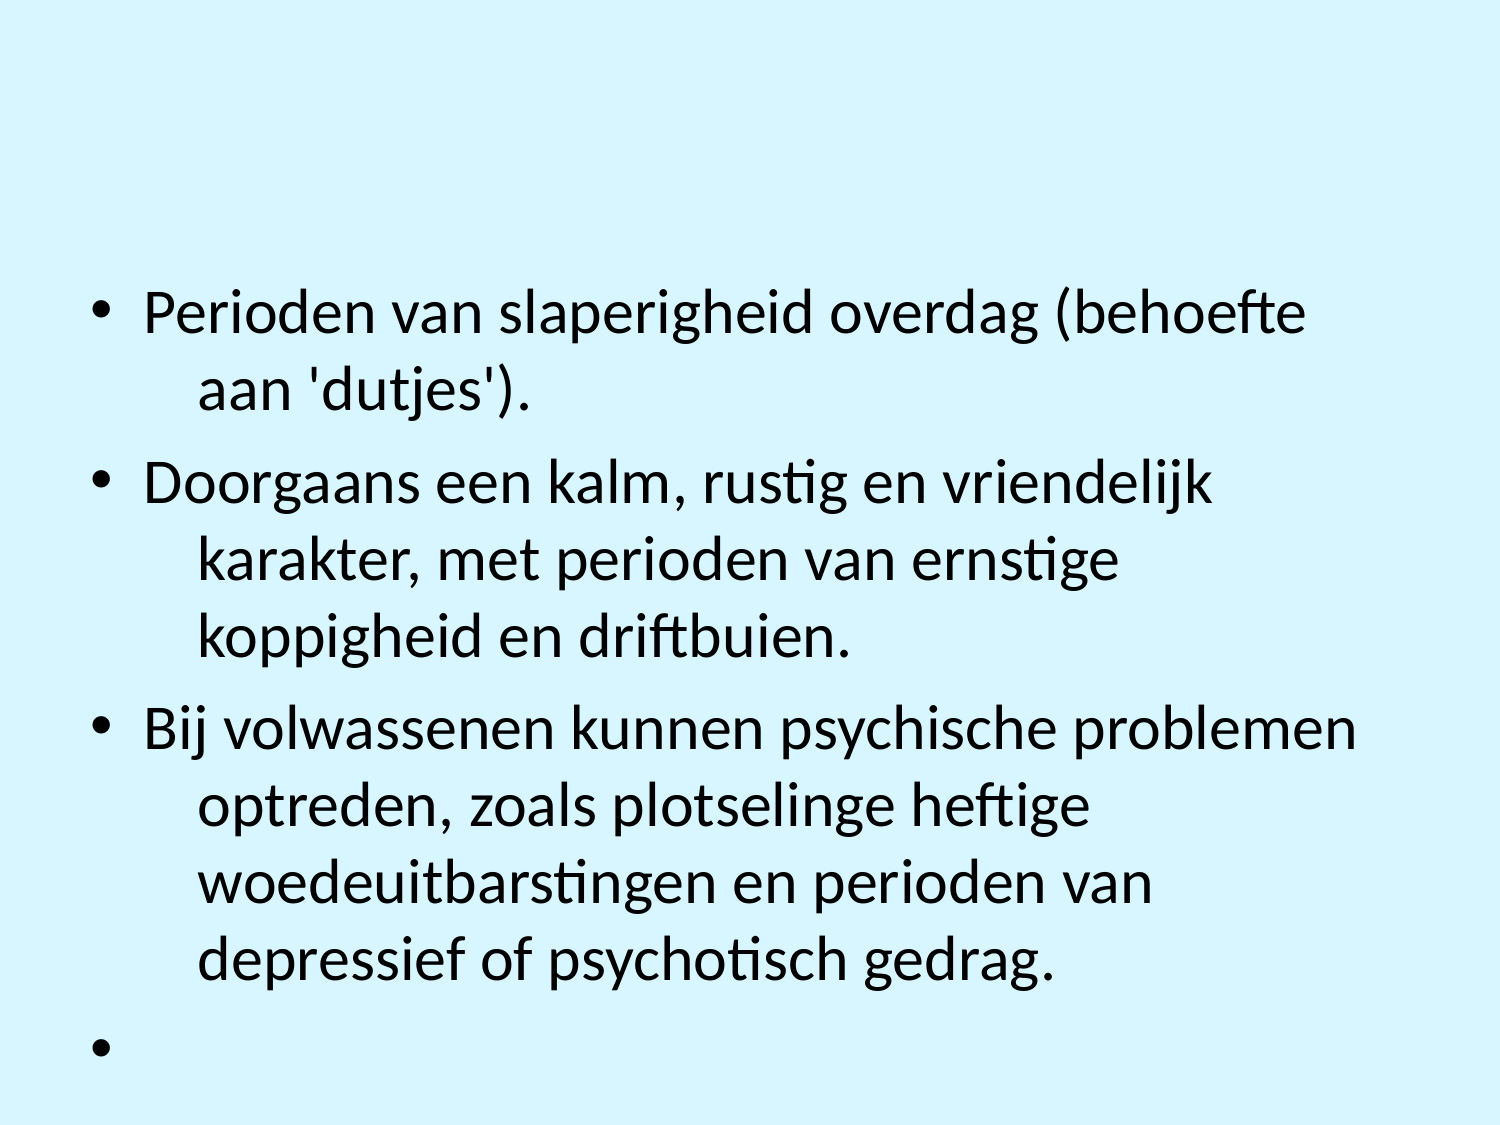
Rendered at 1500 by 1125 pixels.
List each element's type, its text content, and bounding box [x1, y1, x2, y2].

list Perioden van slaperigheid overdag (behoefte aan 'dutjes'). Doorgaans een kalm, rustig en vriendelijk karakter, met perioden van ernstige koppigheid en driftbuien. Bij volwassenen kunnen psychische problemen optreden, zoals plotselinge heftige woedeuitbarstingen en perioden van depressief of psychotisch gedrag. [75, 262, 1426, 1005]
